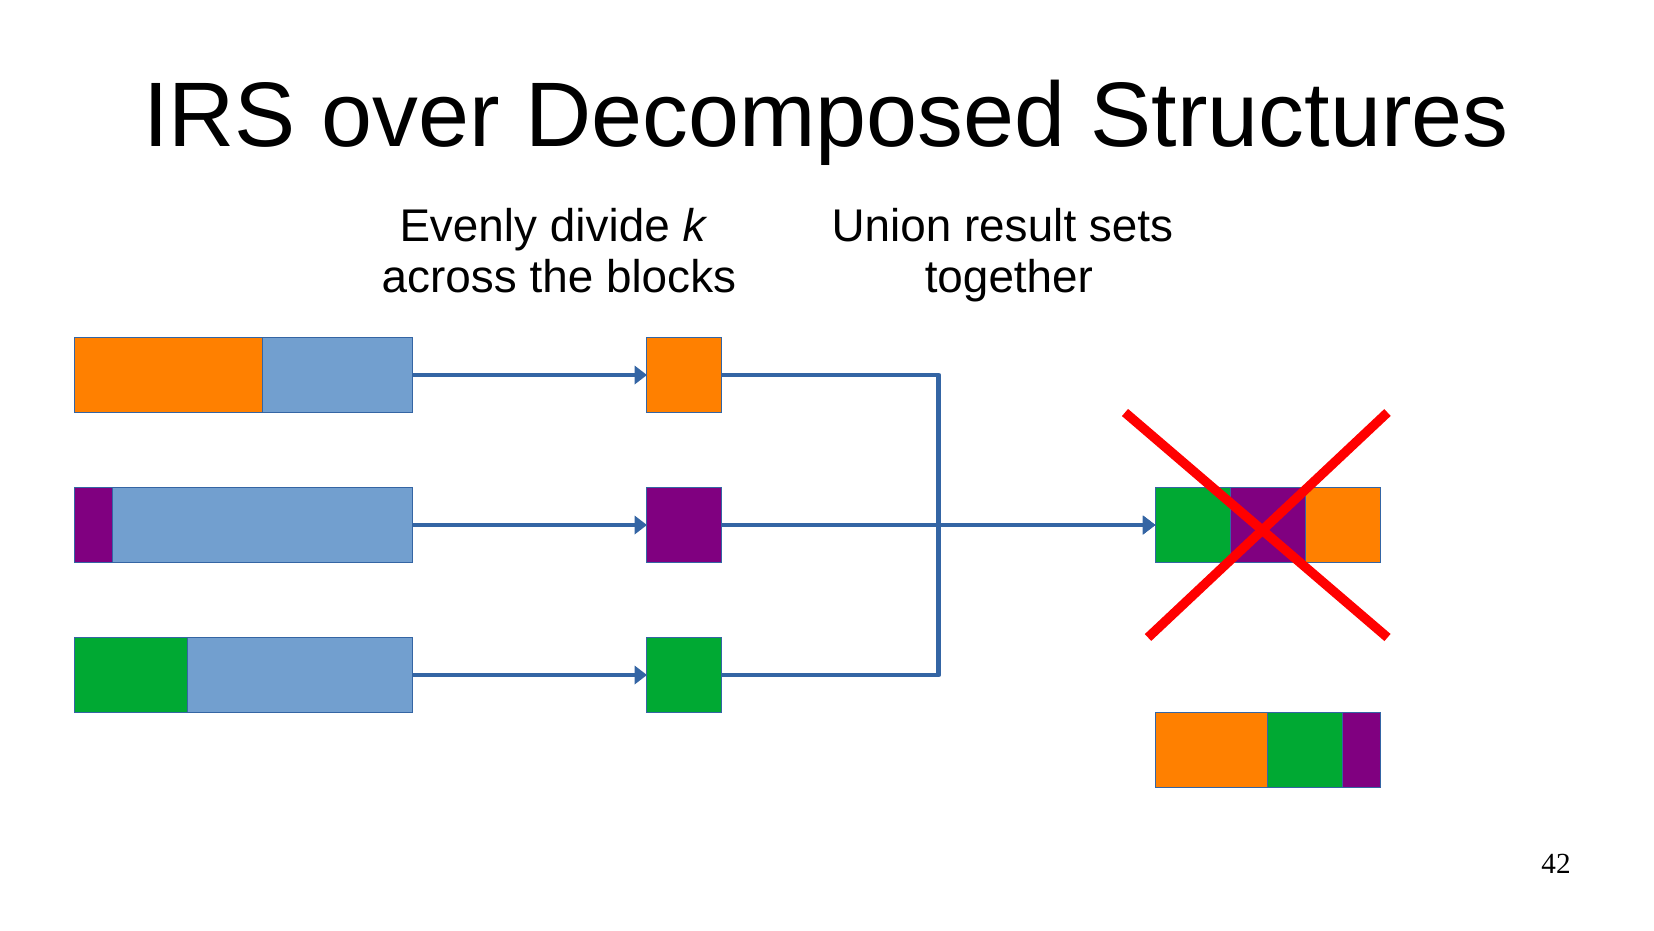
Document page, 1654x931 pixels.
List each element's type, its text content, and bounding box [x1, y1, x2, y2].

text_box [646, 337, 722, 413]
title IRS over Decomposed Structures [82, 37, 1571, 193]
text_box [1236, 537, 1292, 563]
text_box [646, 487, 722, 563]
text_box [74, 637, 413, 713]
text_box [1221, 487, 1300, 523]
text_box Union result sets together [816, 192, 1201, 310]
text_box [74, 337, 413, 413]
text_box [1155, 712, 1381, 788]
text_box [646, 637, 722, 713]
text_box [1155, 487, 1254, 563]
text_box Evenly divide k across the blocks [366, 192, 751, 310]
text_box [1271, 487, 1381, 563]
text_box [74, 487, 413, 563]
